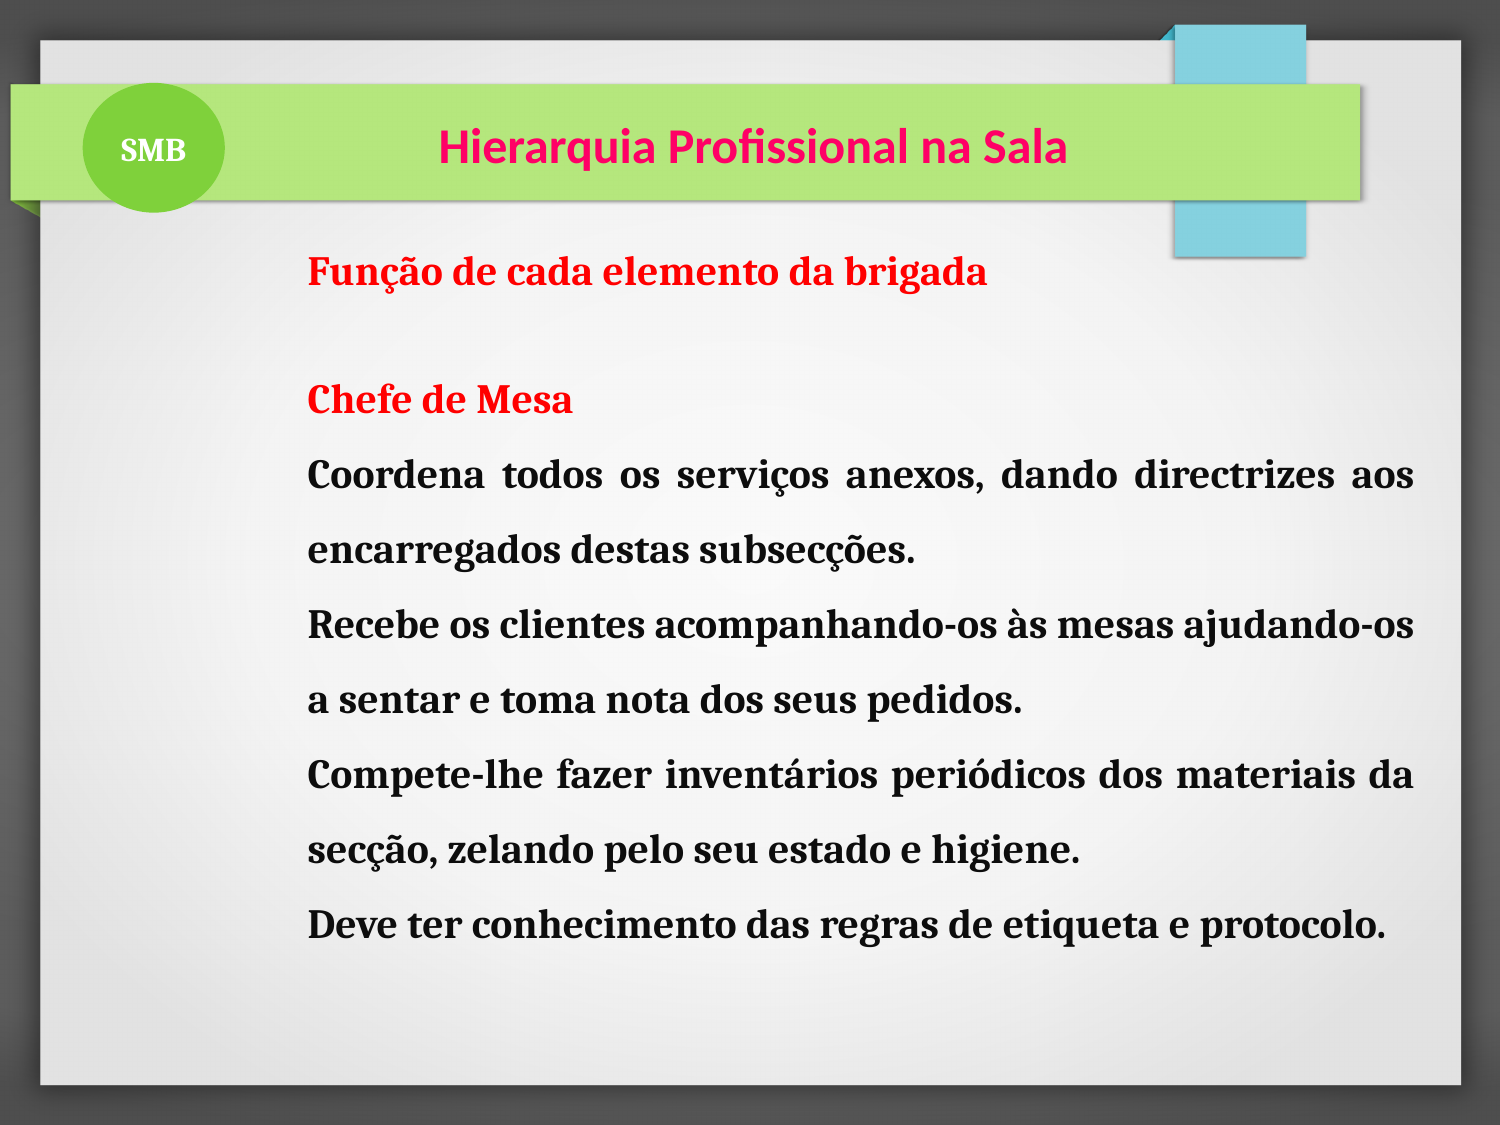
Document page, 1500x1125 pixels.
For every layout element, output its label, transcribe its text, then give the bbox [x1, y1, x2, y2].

picture [0, 0, 1500, 1125]
text_box Chefe de Mesa Coordena todos os serviços anexos, dando directrizes aos encarregados destas subsecções. Recebe os clientes acompanhando-os às mesas ajudando-os a sentar e toma nota dos seus pedidos. Compete-lhe fazer inventários periódicos dos materiais da secção, zelando pelo seu estado e higiene. Deve ter conhecimento das regras de etiqueta e protocolo. [292, 339, 1430, 955]
text_box SMB [82, 82, 221, 213]
text_box Função de cada elemento da brigada [292, 210, 1465, 301]
text_box Hierarquia Profissional na Sala [221, 106, 1288, 182]
